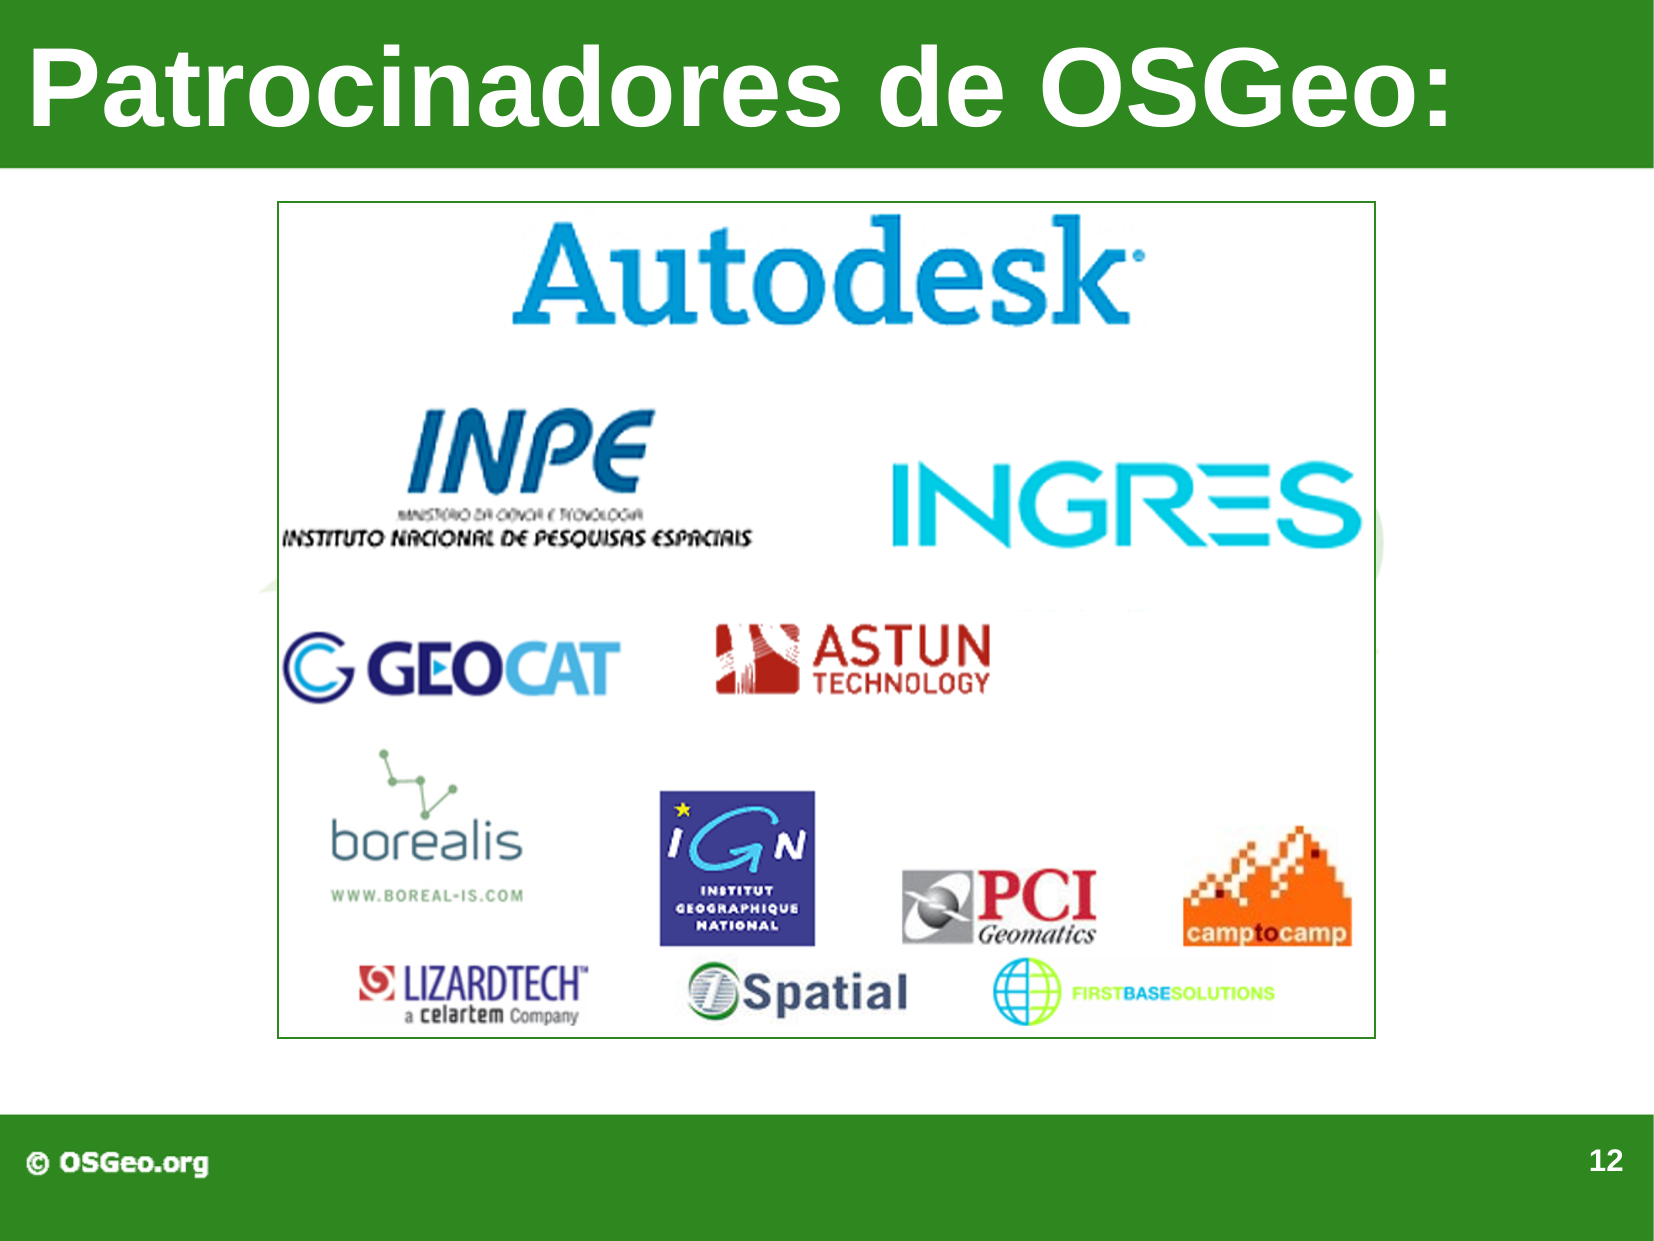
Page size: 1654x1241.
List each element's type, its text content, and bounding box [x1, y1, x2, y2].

text_box Patrocinadores de OSGeo: [11, 17, 1473, 159]
picture [0, 0, 1654, 1241]
